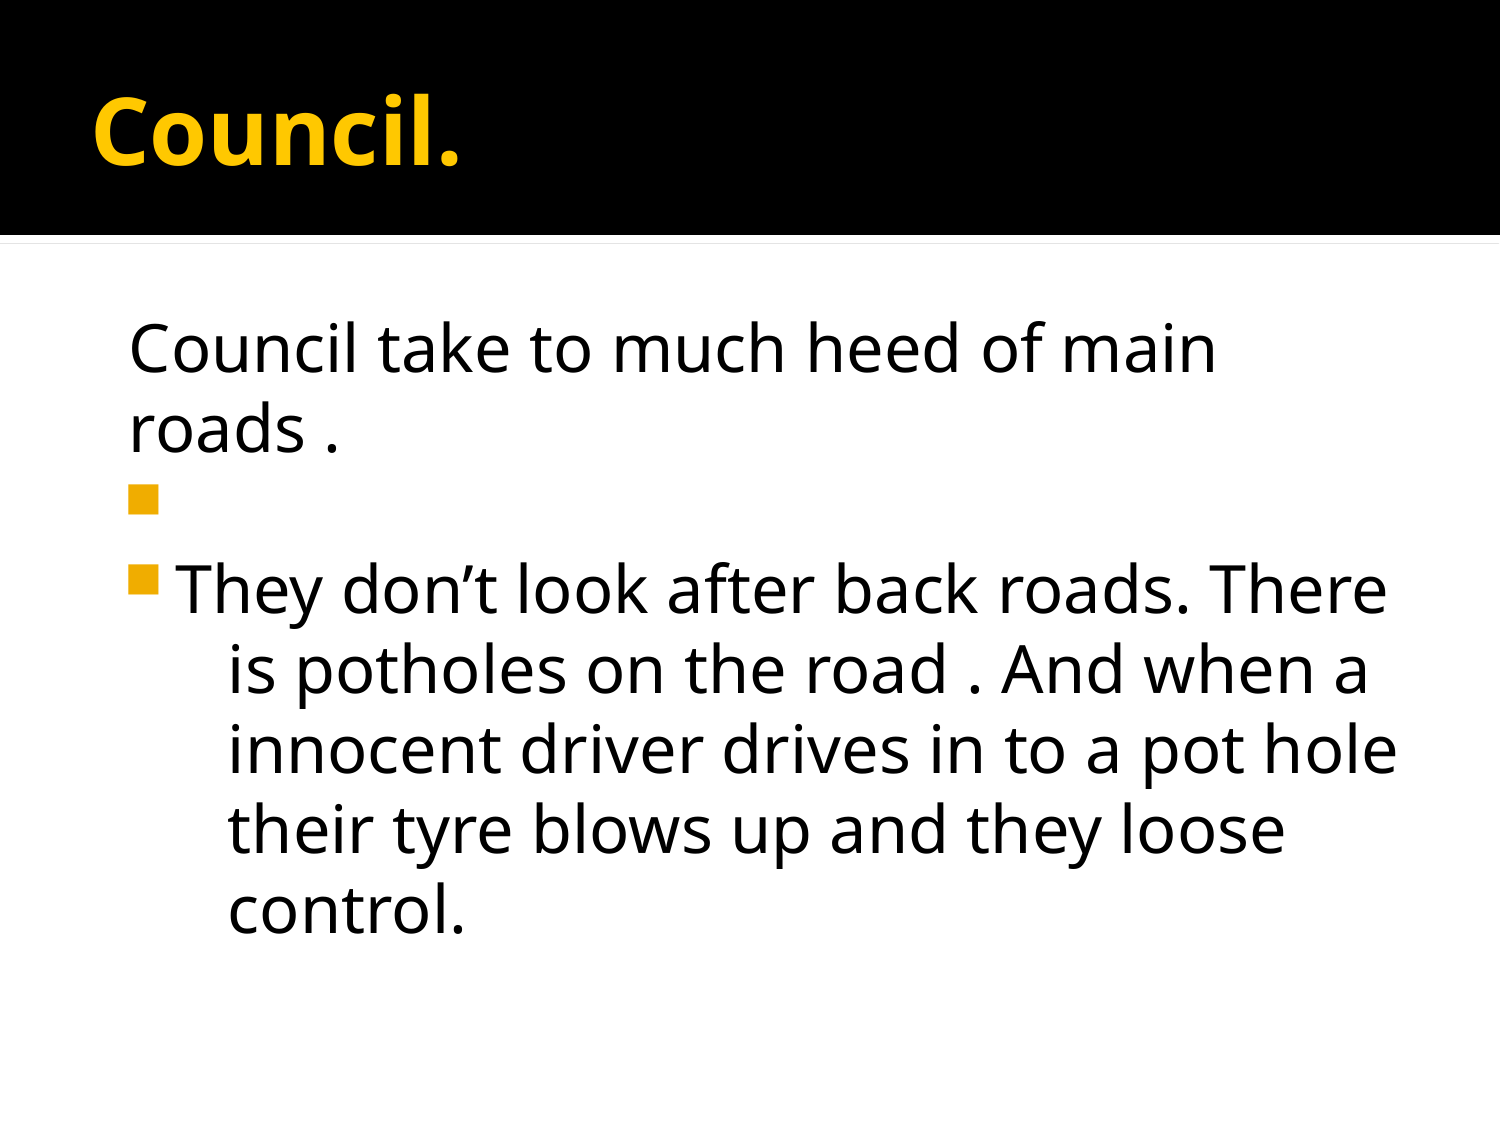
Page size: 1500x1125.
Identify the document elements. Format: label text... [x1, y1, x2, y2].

title Council. [75, 25, 1426, 232]
list Council take to much heed of main roads . They don’t look after back roads. There is potholes on the road . And when a innocent driver drives in to a pot hole their tyre blows up and they loose control. [75, 291, 1426, 1051]
